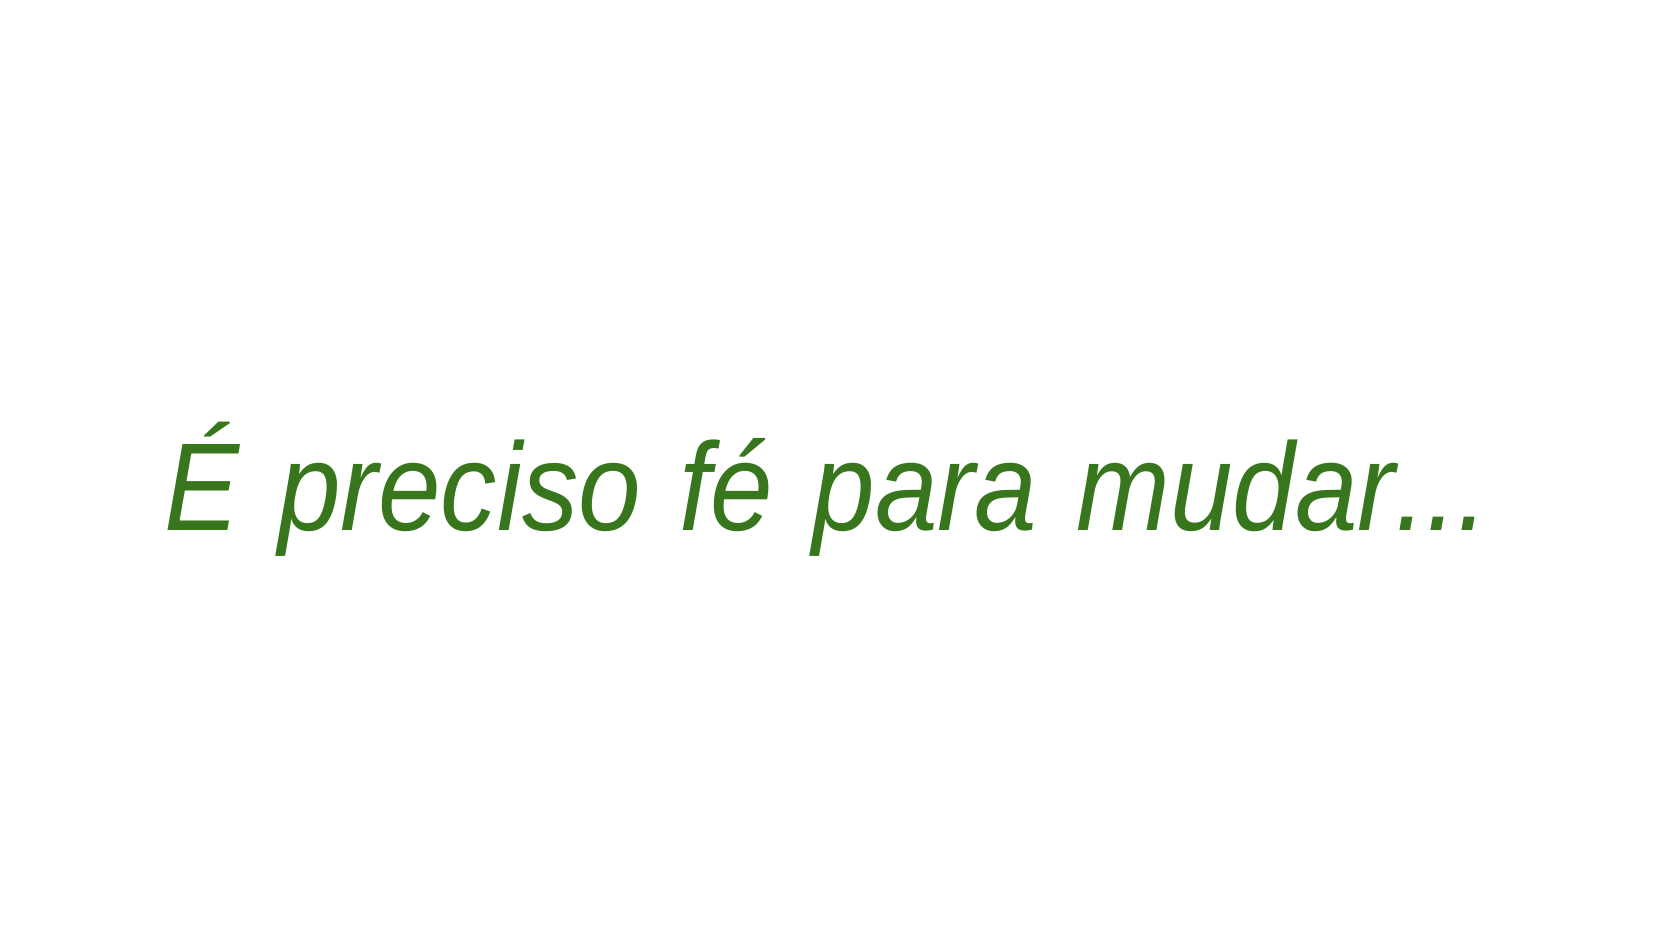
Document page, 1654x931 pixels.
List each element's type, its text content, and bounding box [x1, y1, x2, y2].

subtitle É preciso fé para mudar... [82, 217, 1571, 758]
